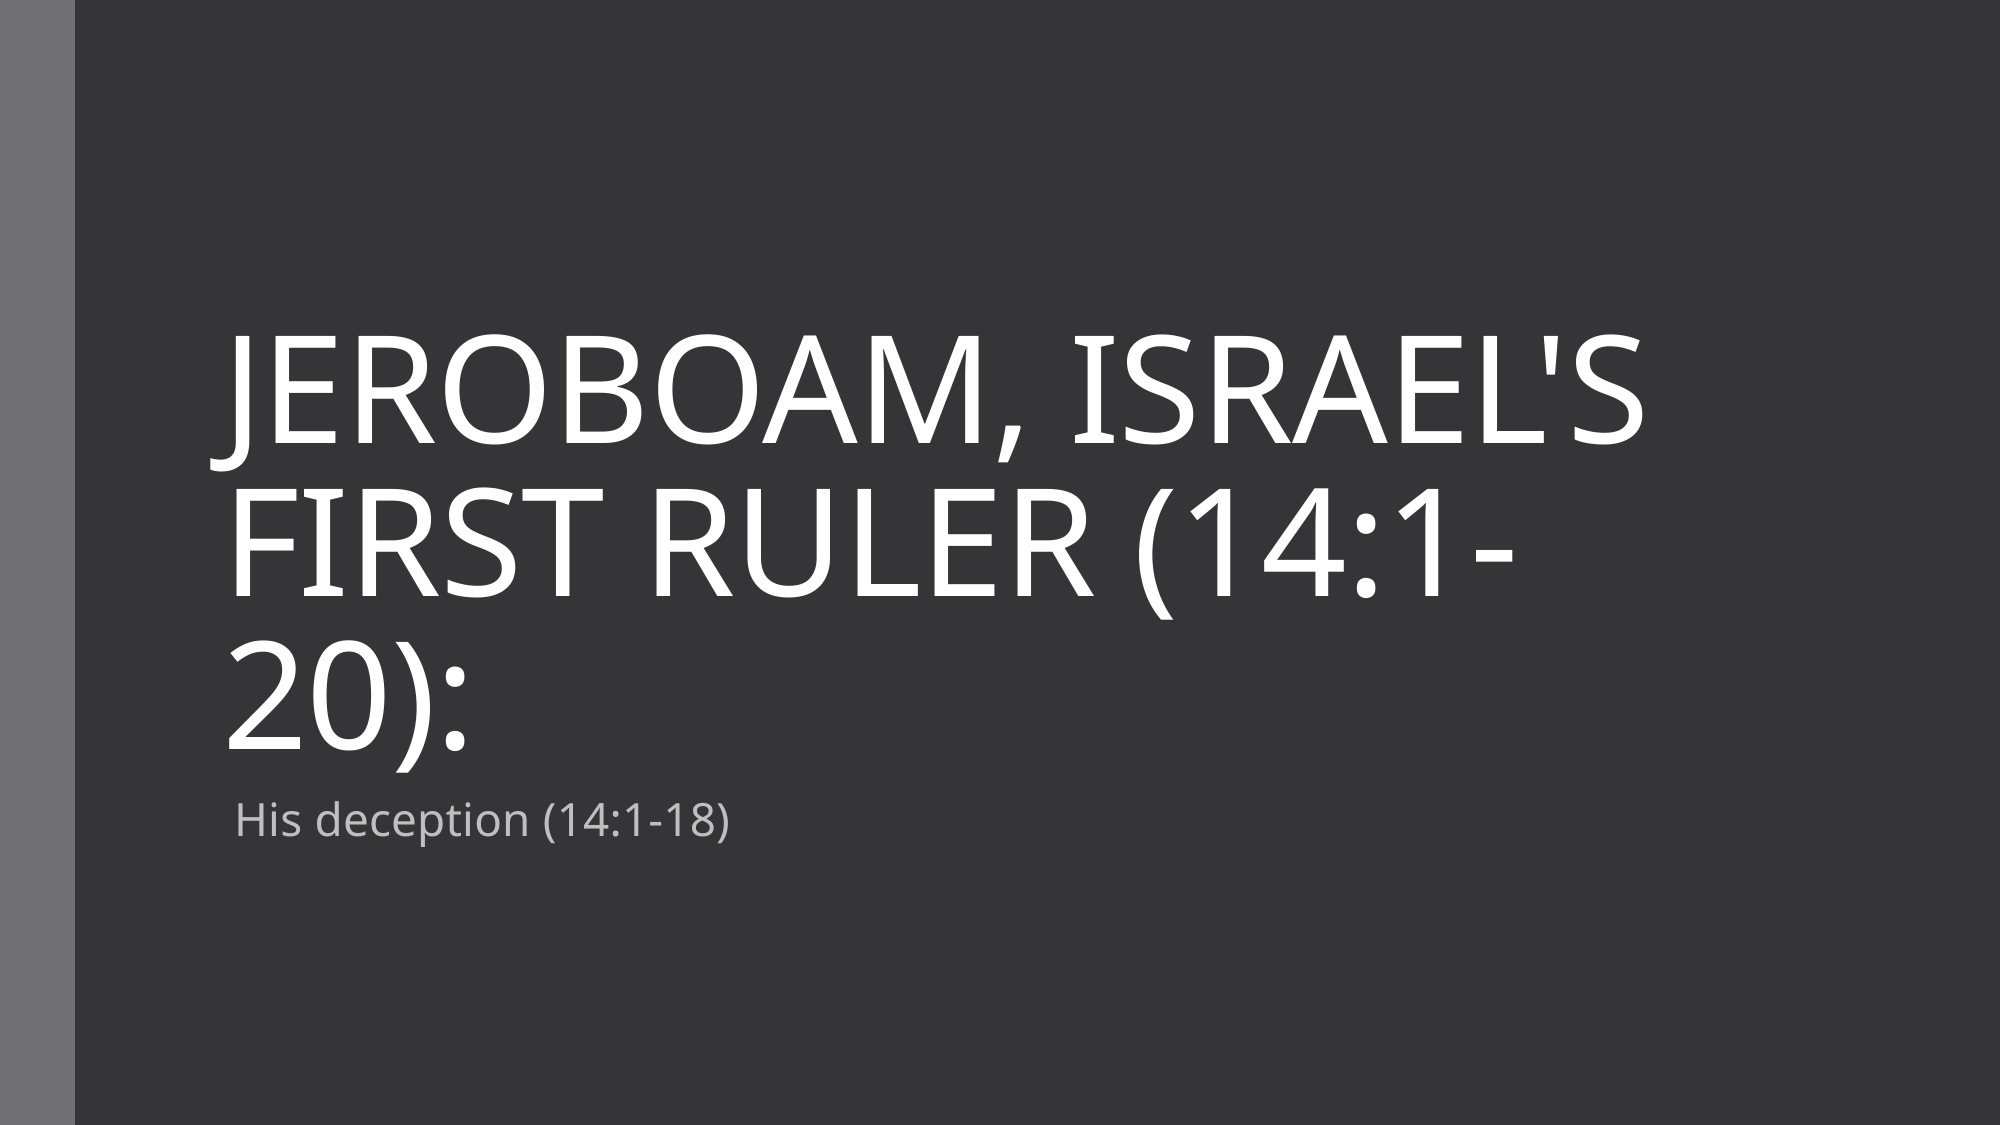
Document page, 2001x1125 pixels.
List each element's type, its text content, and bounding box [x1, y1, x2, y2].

subtitle His deception (14:1-18) [206, 787, 1752, 1066]
title JEROBOAM, ISRAEL'S FIRST RULER (14:1-20): [206, 124, 1752, 787]
